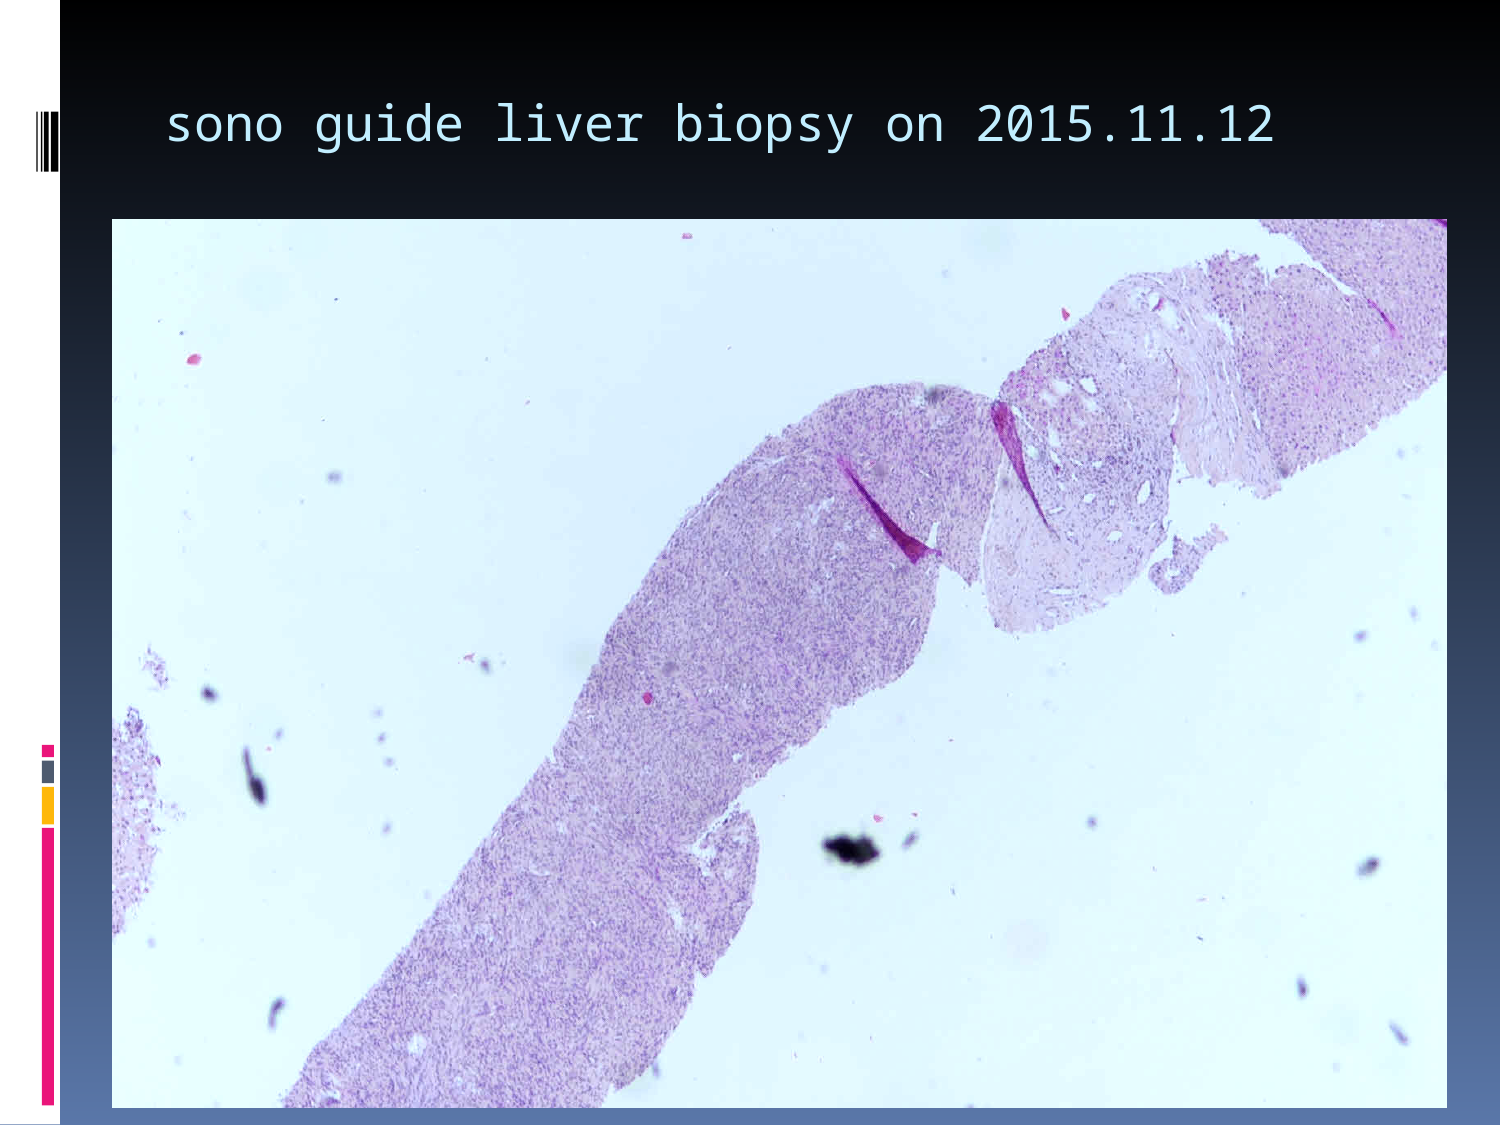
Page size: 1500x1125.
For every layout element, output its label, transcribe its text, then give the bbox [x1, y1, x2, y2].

title sono guide liver biopsy on 2015.11.12 [150, 84, 1426, 219]
picture [112, 220, 1447, 1108]
